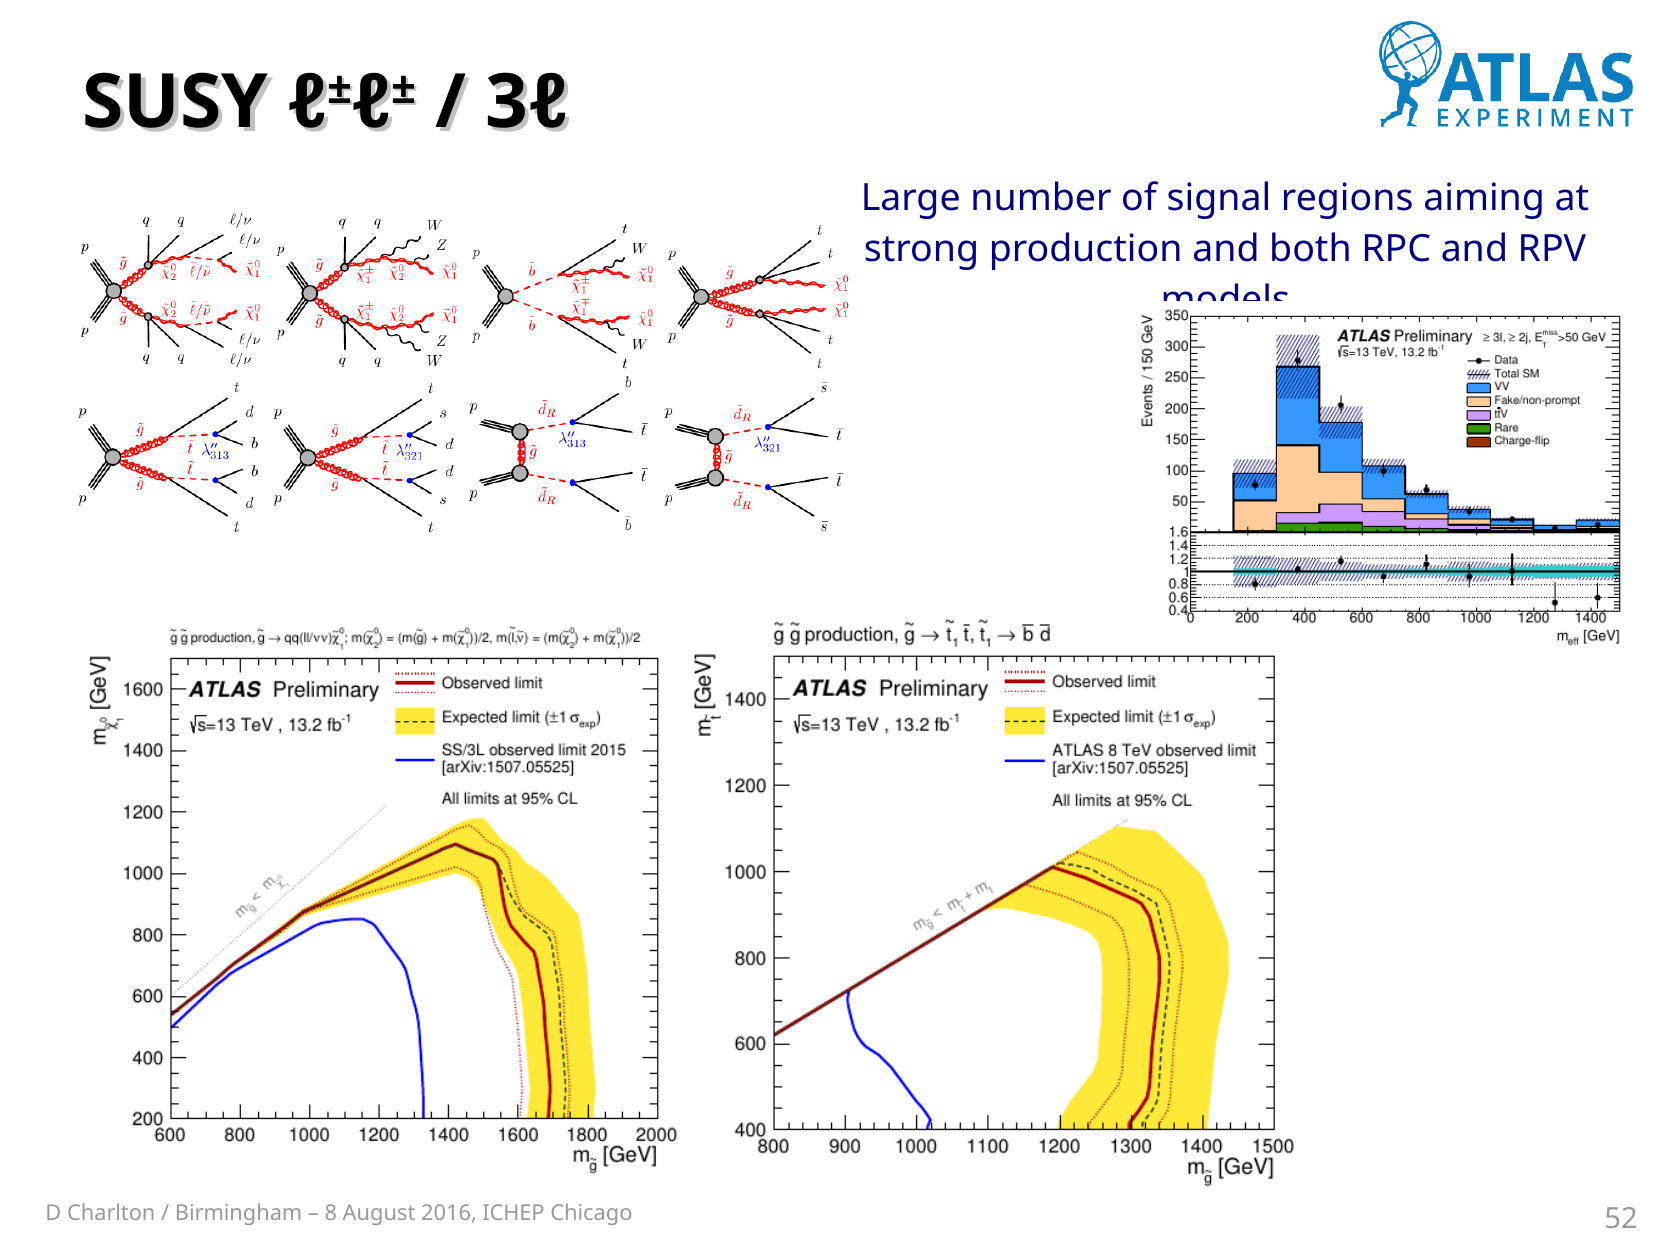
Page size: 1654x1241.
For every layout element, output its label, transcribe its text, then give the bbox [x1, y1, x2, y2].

title SUSY ℓ±ℓ± / 3ℓ [82, 49, 1331, 148]
text_box Large number of signal regions aiming at strong production and both RPC and RPV models [821, 163, 1630, 317]
picture [1379, 21, 1633, 127]
picture [78, 301, 1633, 1194]
picture [64, 205, 857, 536]
